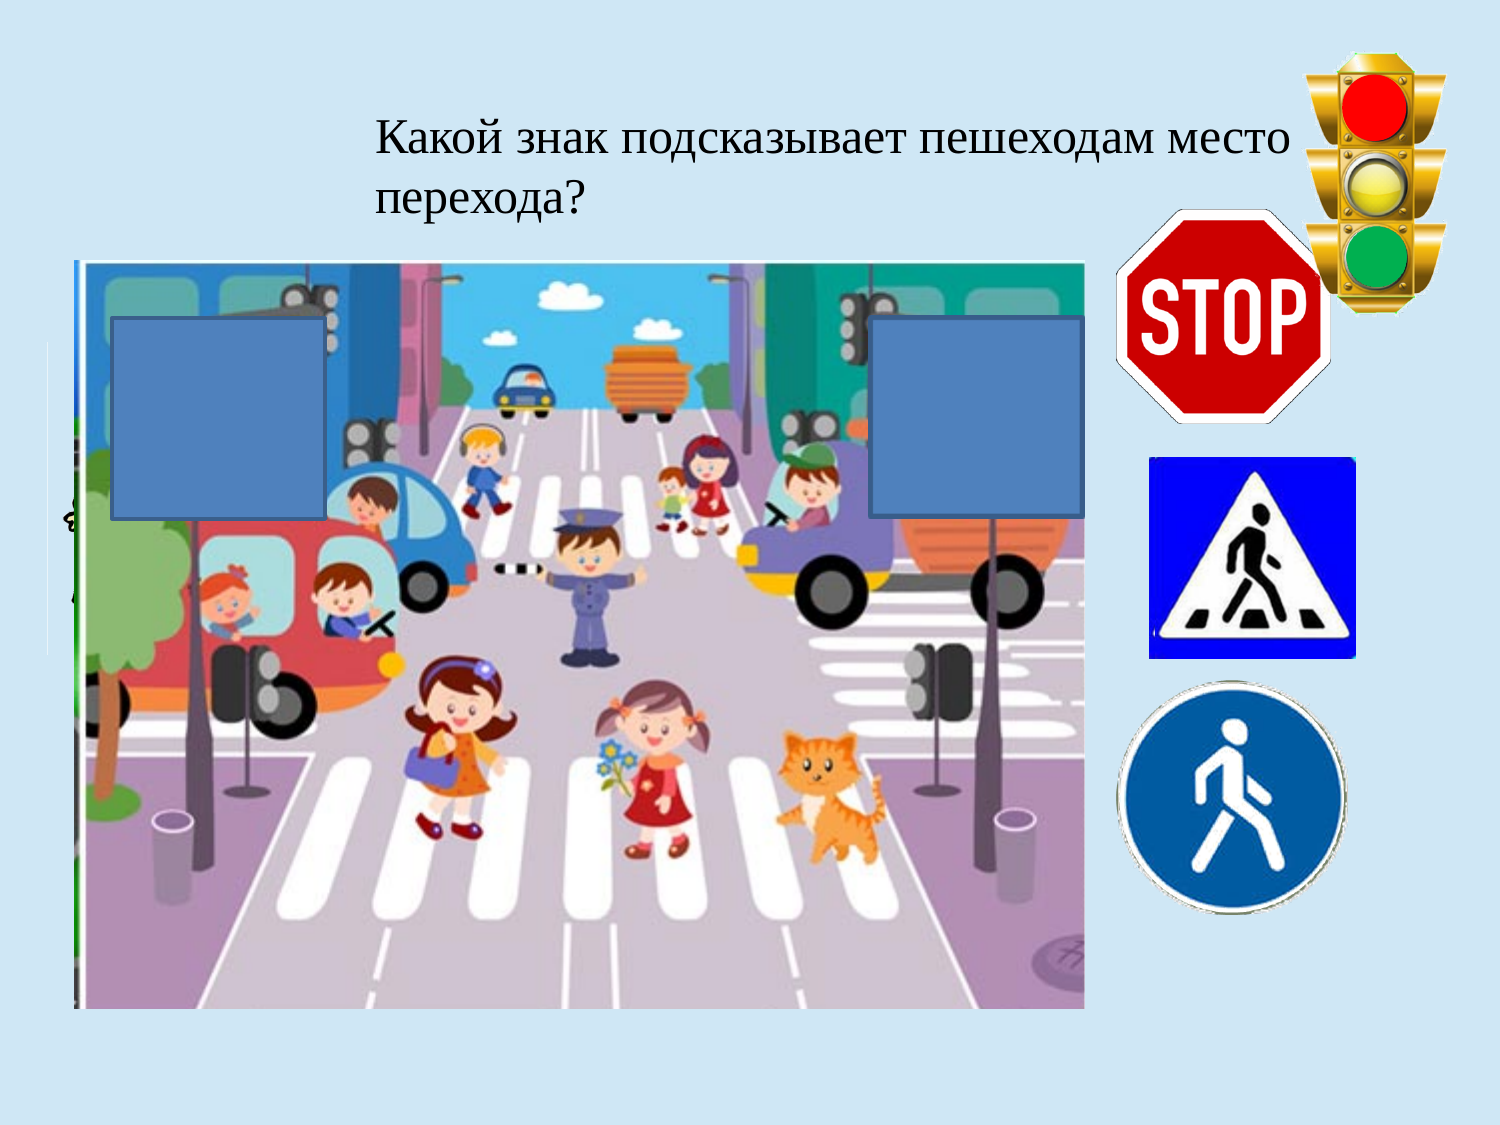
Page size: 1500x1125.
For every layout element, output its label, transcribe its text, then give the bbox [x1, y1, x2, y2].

picture [1149, 457, 1356, 659]
picture [1116, 42, 1460, 424]
picture [1116, 680, 1348, 915]
title Какой знак подсказывает пешеходам место перехода? [360, 96, 1293, 227]
text_box [1342, 74, 1407, 141]
text_box [112, 318, 325, 519]
picture [47, 260, 1085, 1009]
